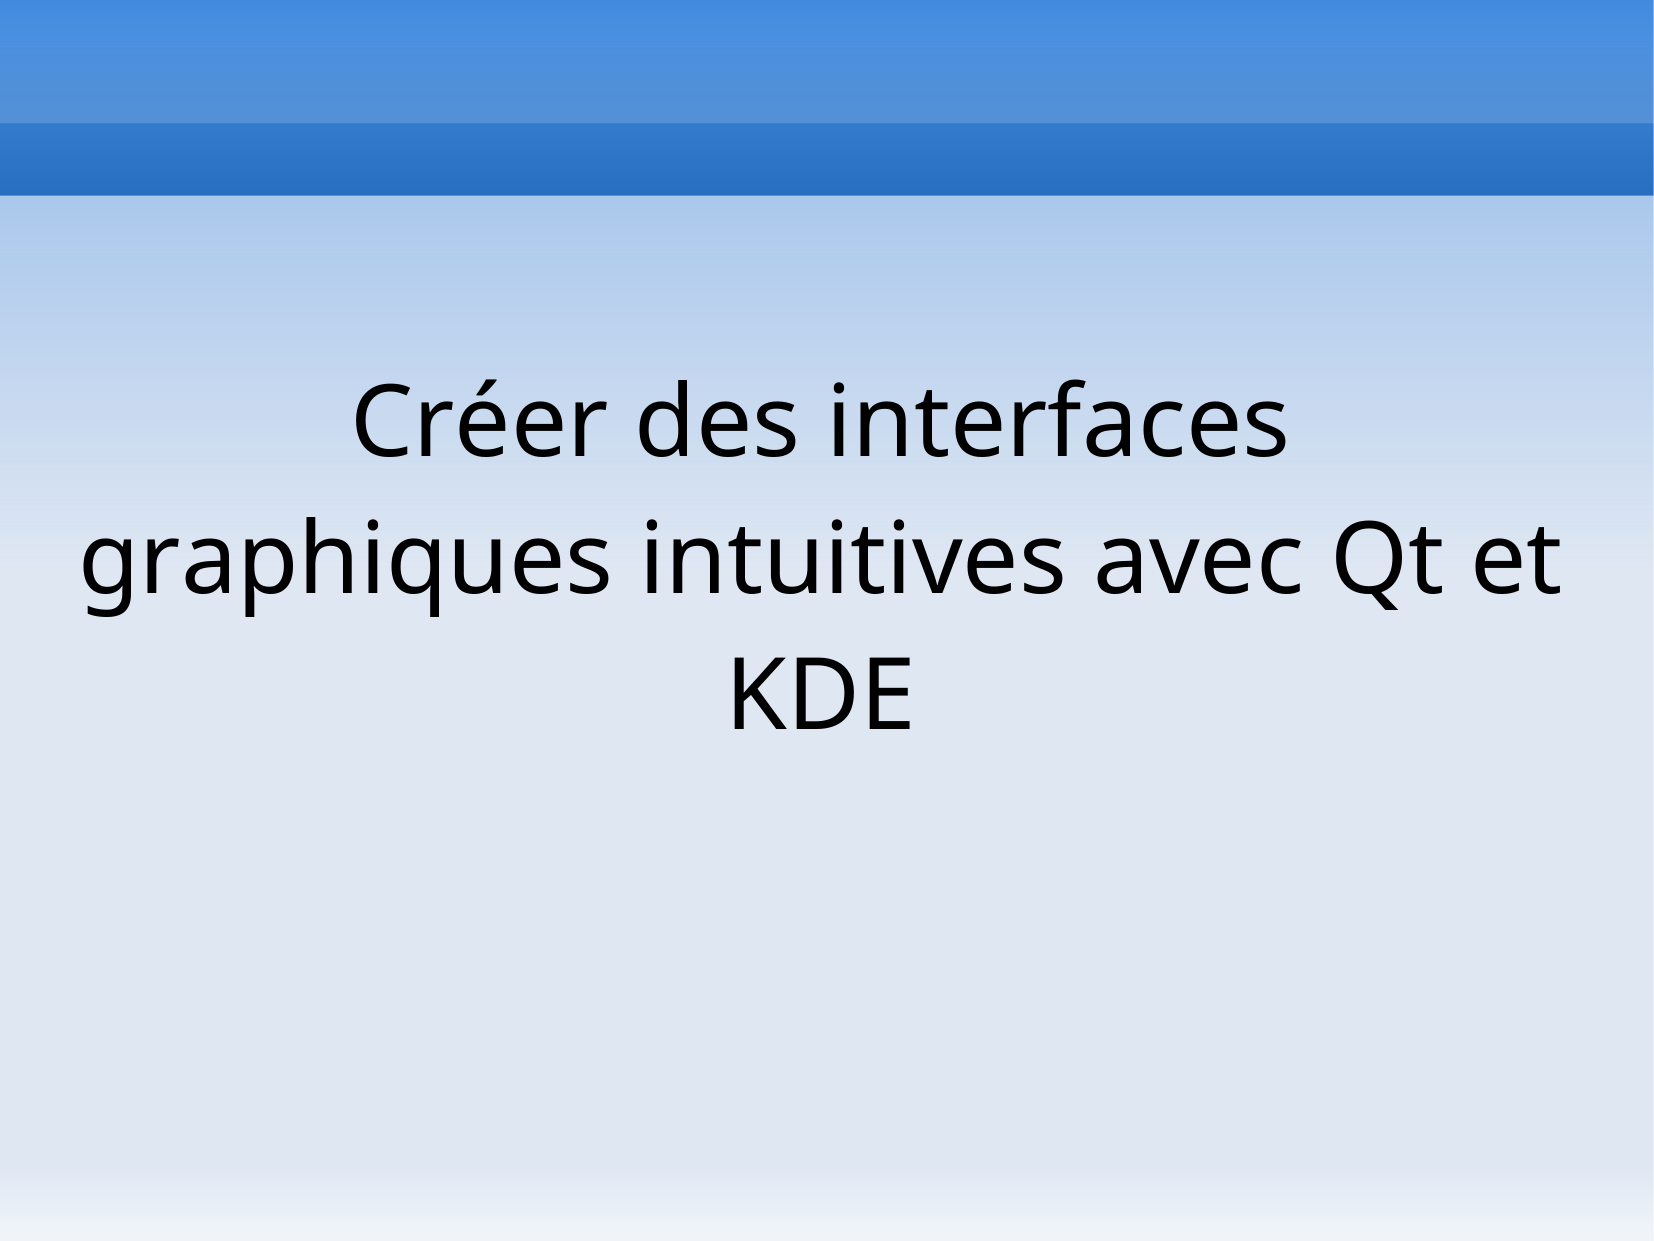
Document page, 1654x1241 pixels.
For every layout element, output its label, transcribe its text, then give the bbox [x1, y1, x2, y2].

picture [0, 0, 1654, 1241]
subtitle Créer des interfaces graphiques intuitives avec Qt et KDE [76, 0, 1565, 1109]
